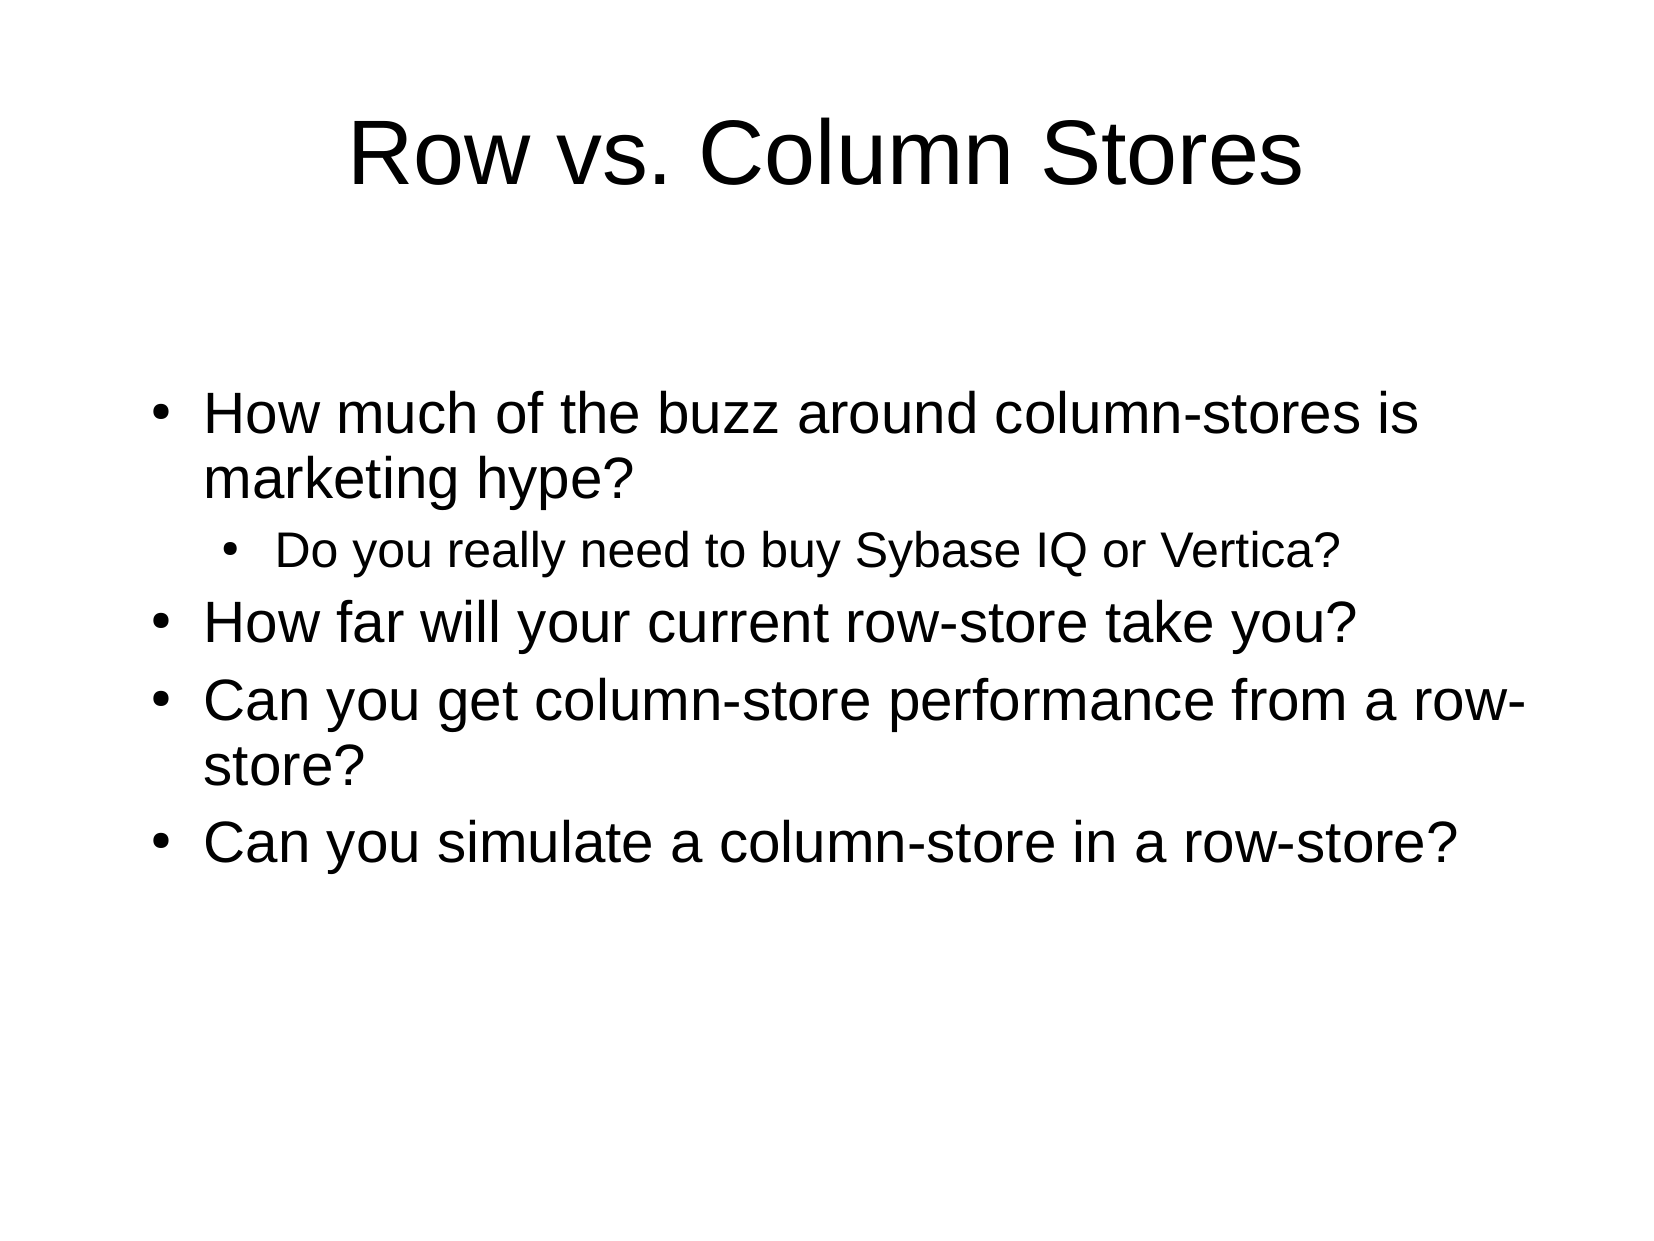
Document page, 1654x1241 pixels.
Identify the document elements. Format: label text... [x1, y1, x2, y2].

title Row vs. Column Stores [82, 49, 1571, 257]
list How much of the buzz around column-stores is marketing hype? Do you really need to buy Sybase IQ or Vertica? How far will your current row-store take you? Can you get column-store performance from a row-store? Can you simulate a column-store in a row-store? [118, 295, 1595, 1152]
